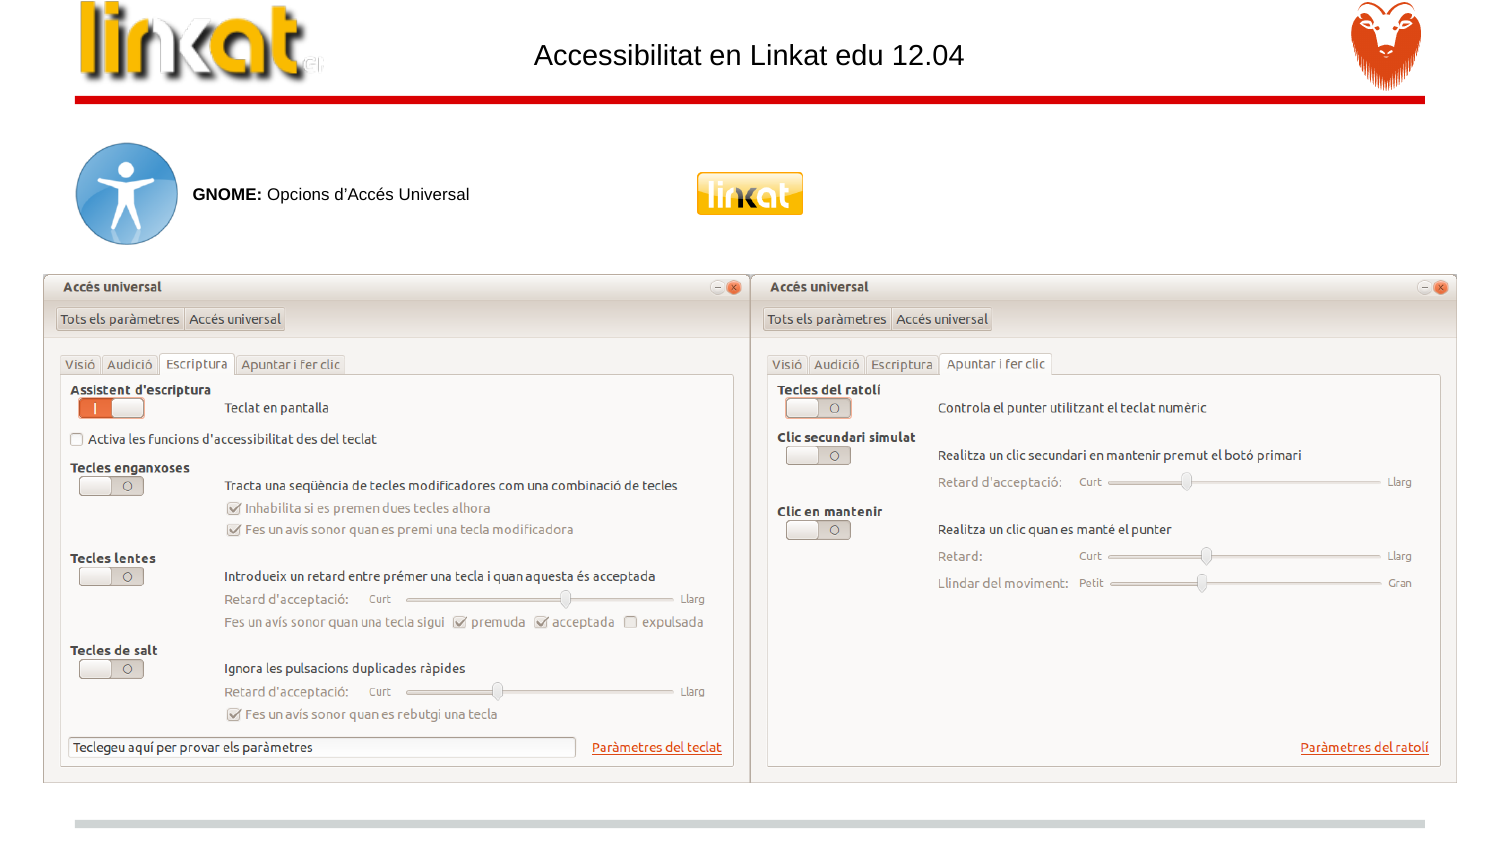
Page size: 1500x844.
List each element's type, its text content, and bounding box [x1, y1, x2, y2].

picture [75, 142, 178, 245]
picture [1347, 0, 1425, 93]
picture [697, 172, 803, 215]
picture [43, 274, 1457, 783]
picture [75, 0, 324, 101]
text_box GNOME: Opcions d’Accés Universal [178, 155, 854, 231]
